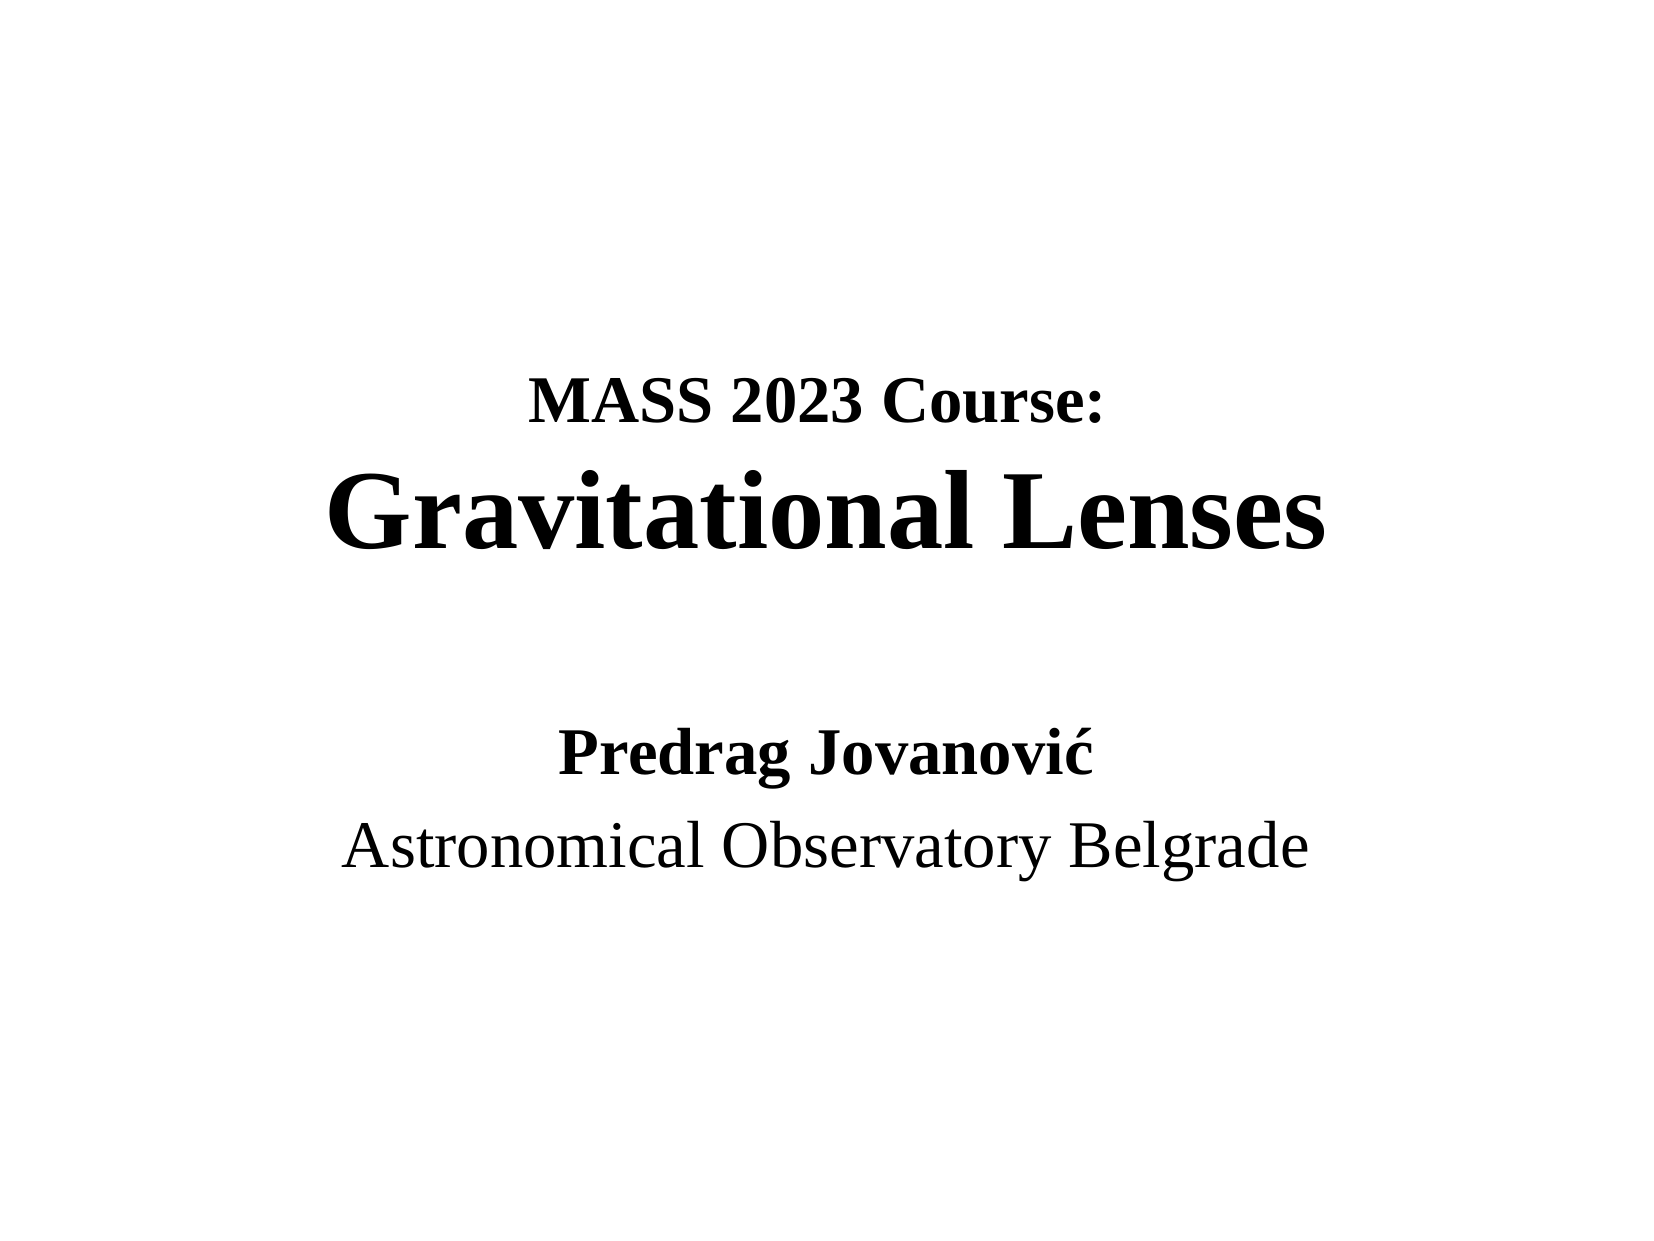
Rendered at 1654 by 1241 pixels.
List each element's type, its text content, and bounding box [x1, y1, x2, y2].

title MASS 2023 Course: Gravitational Lenses [123, 330, 1530, 597]
subtitle Predrag Jovanović Astronomical Observatory Belgrade [248, 700, 1406, 921]
